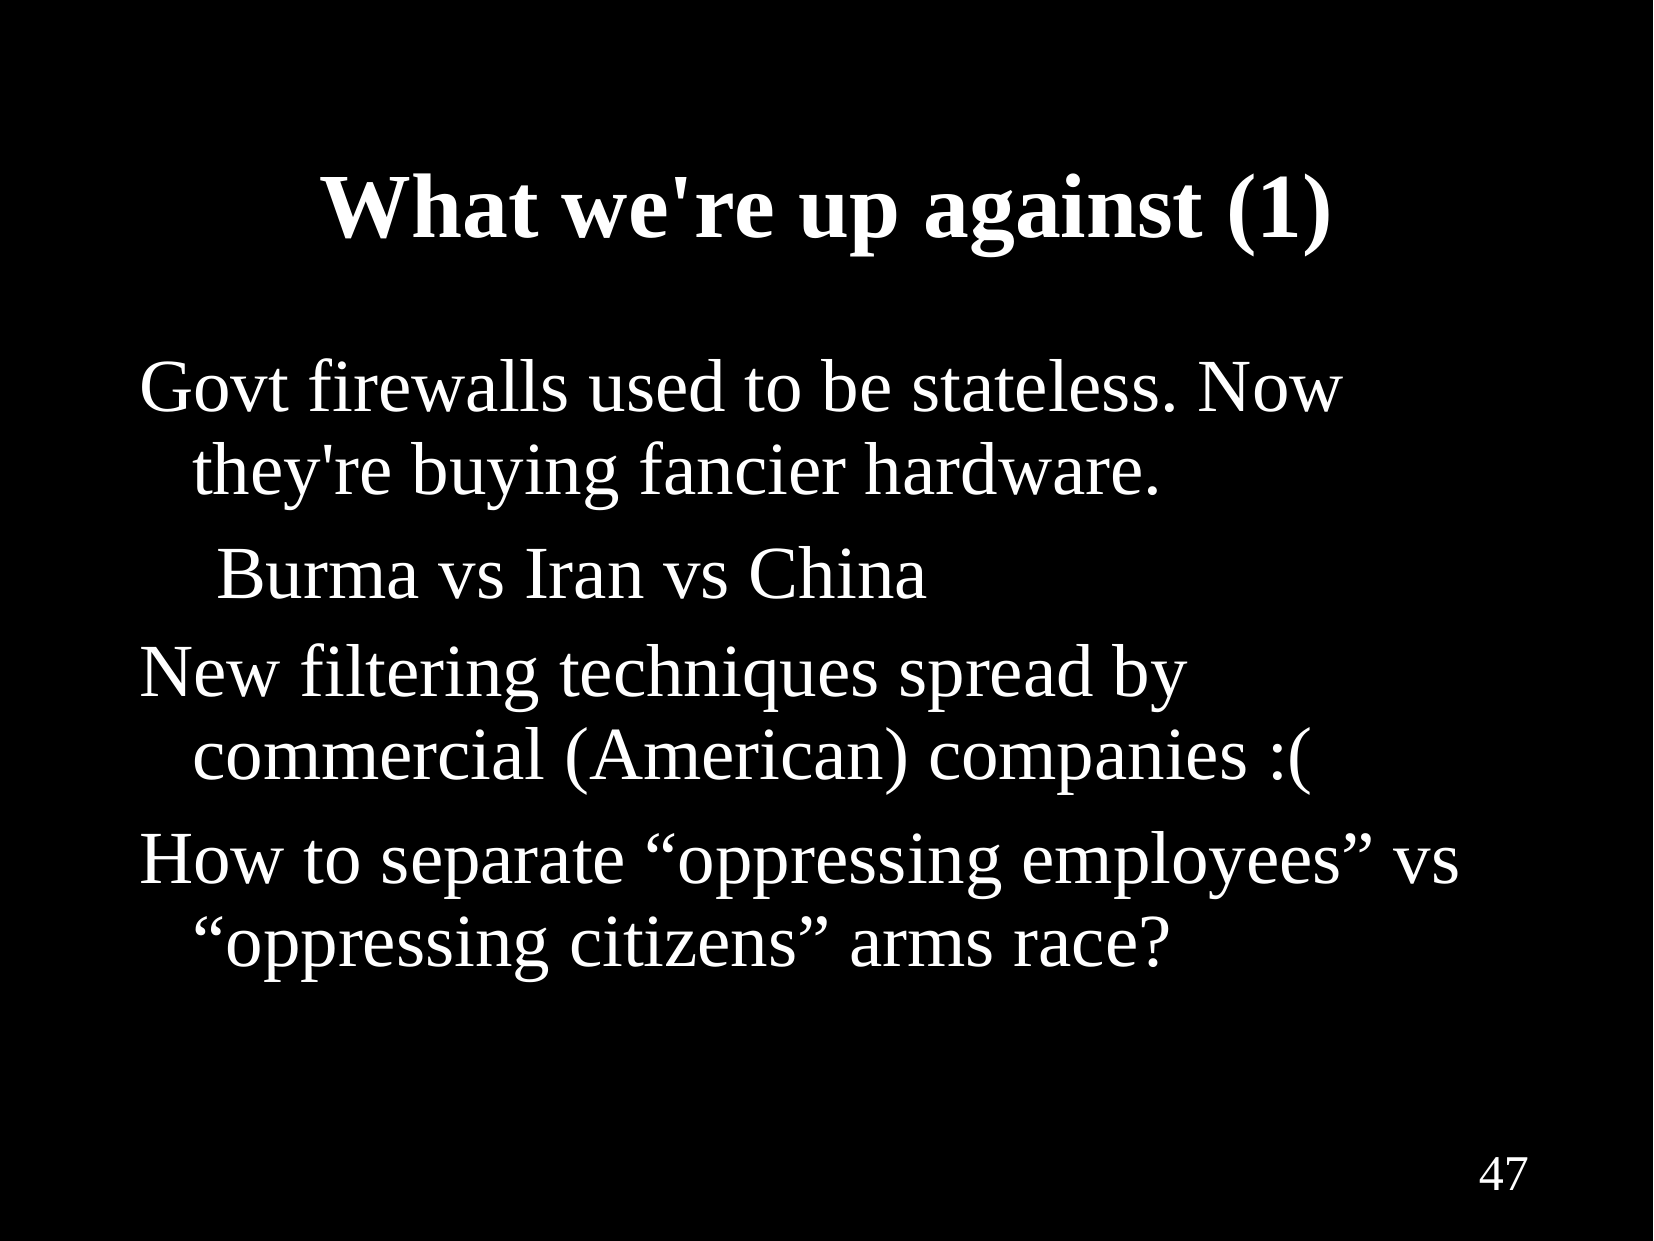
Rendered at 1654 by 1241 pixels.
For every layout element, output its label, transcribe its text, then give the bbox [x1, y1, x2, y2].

title What we're up against (1) [121, 102, 1534, 311]
list Govt firewalls used to be stateless. Now they're buying fancier hardware. Burma vs Iran vs China New filtering techniques spread by commercial (American) companies :( How to separate “oppressing employees” vs “oppressing citizens” arms race? [121, 344, 1534, 1207]
